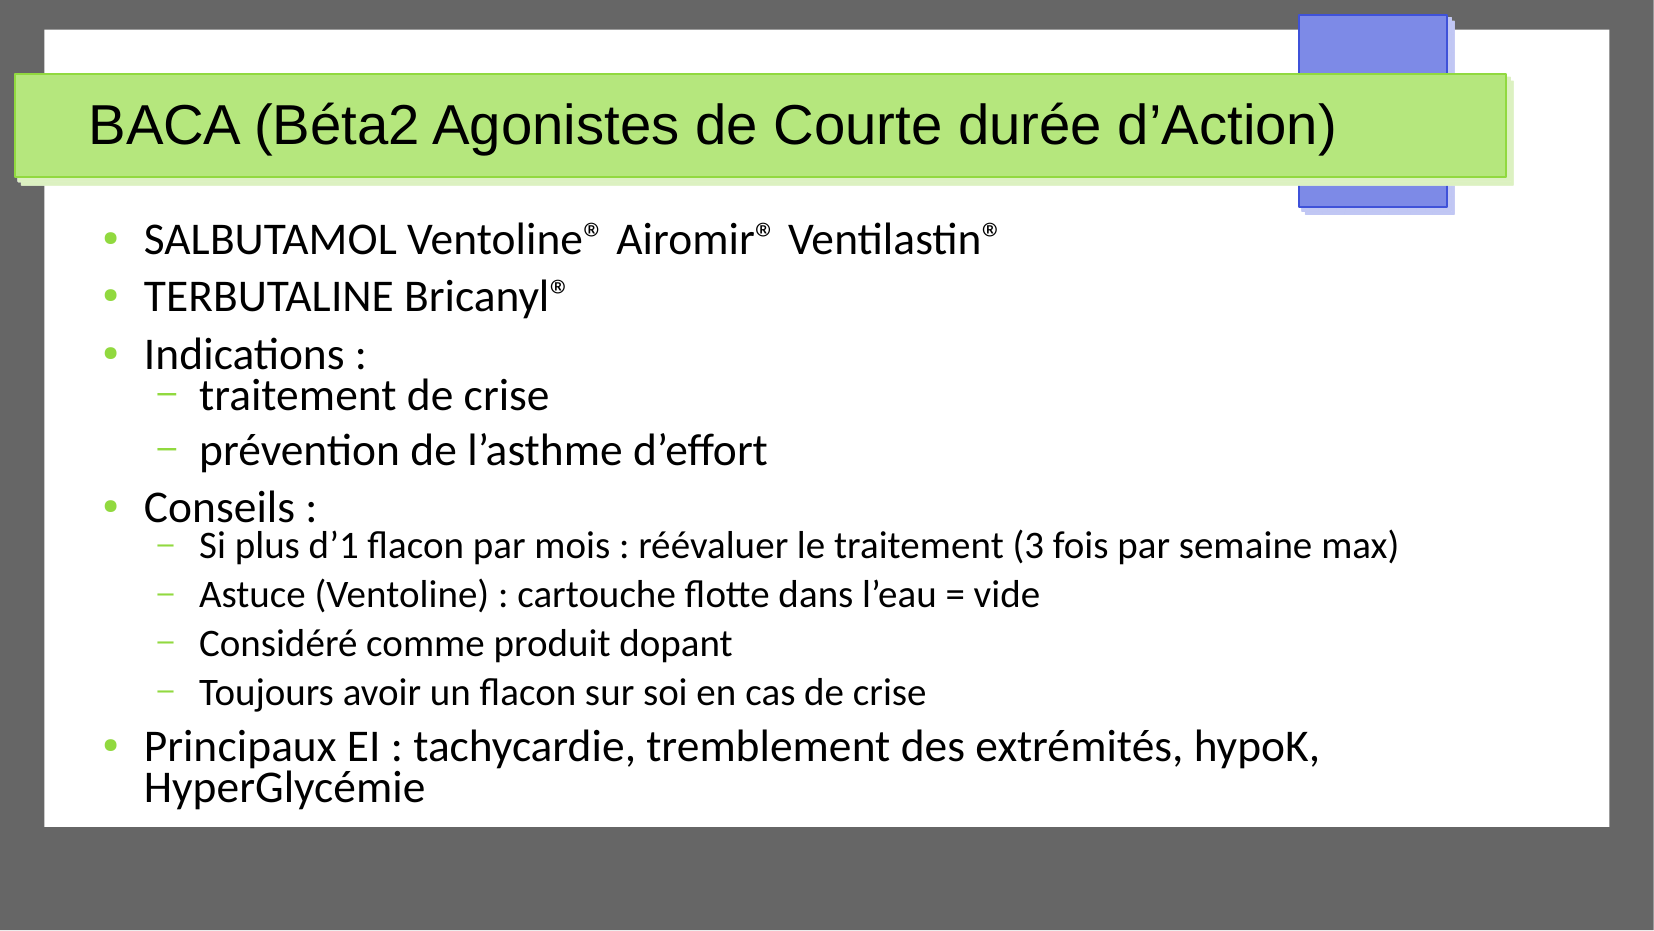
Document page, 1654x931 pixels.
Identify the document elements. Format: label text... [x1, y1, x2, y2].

title BACA (Béta2 Agonistes de Courte durée d’Action) [88, 73, 1506, 178]
list SALBUTAMOL Ventoline® Airomir® Ventilastin® TERBUTALINE Bricanyl® Indications : traitement de crise prévention de l’asthme d’effort Conseils : Si plus d’1 flacon par mois : réévaluer le traitement (3 fois par semaine max) Astuce (Ventoline) : cartouche flotte dans l’eau = vide Considéré comme produit dopant Toujours avoir un flacon sur soi en cas de crise Principaux EI : tachycardie, tremblement des extrémités, hypoK, HyperGlycémie [88, 221, 1565, 813]
